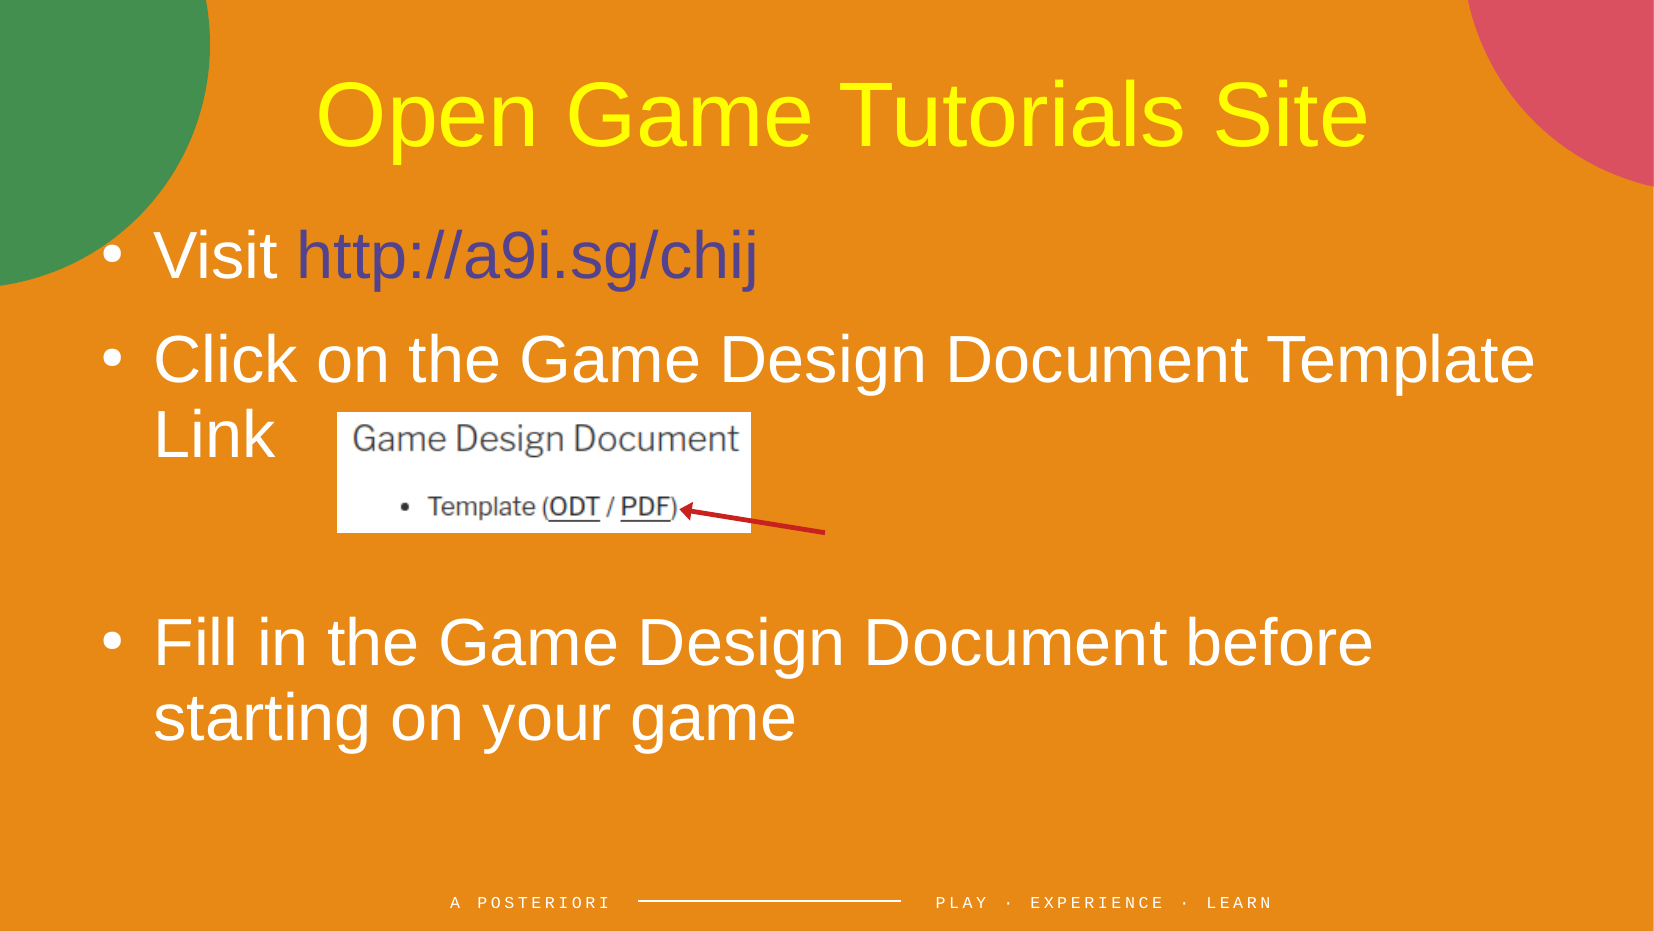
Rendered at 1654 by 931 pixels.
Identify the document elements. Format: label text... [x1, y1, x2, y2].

title Open Game Tutorials Site [187, 37, 1501, 193]
picture [337, 412, 751, 533]
list Visit http://a9i.sg/chij Click on the Game Design Document Template Link Fill in the Game Design Document before starting on your game [82, 217, 1571, 758]
